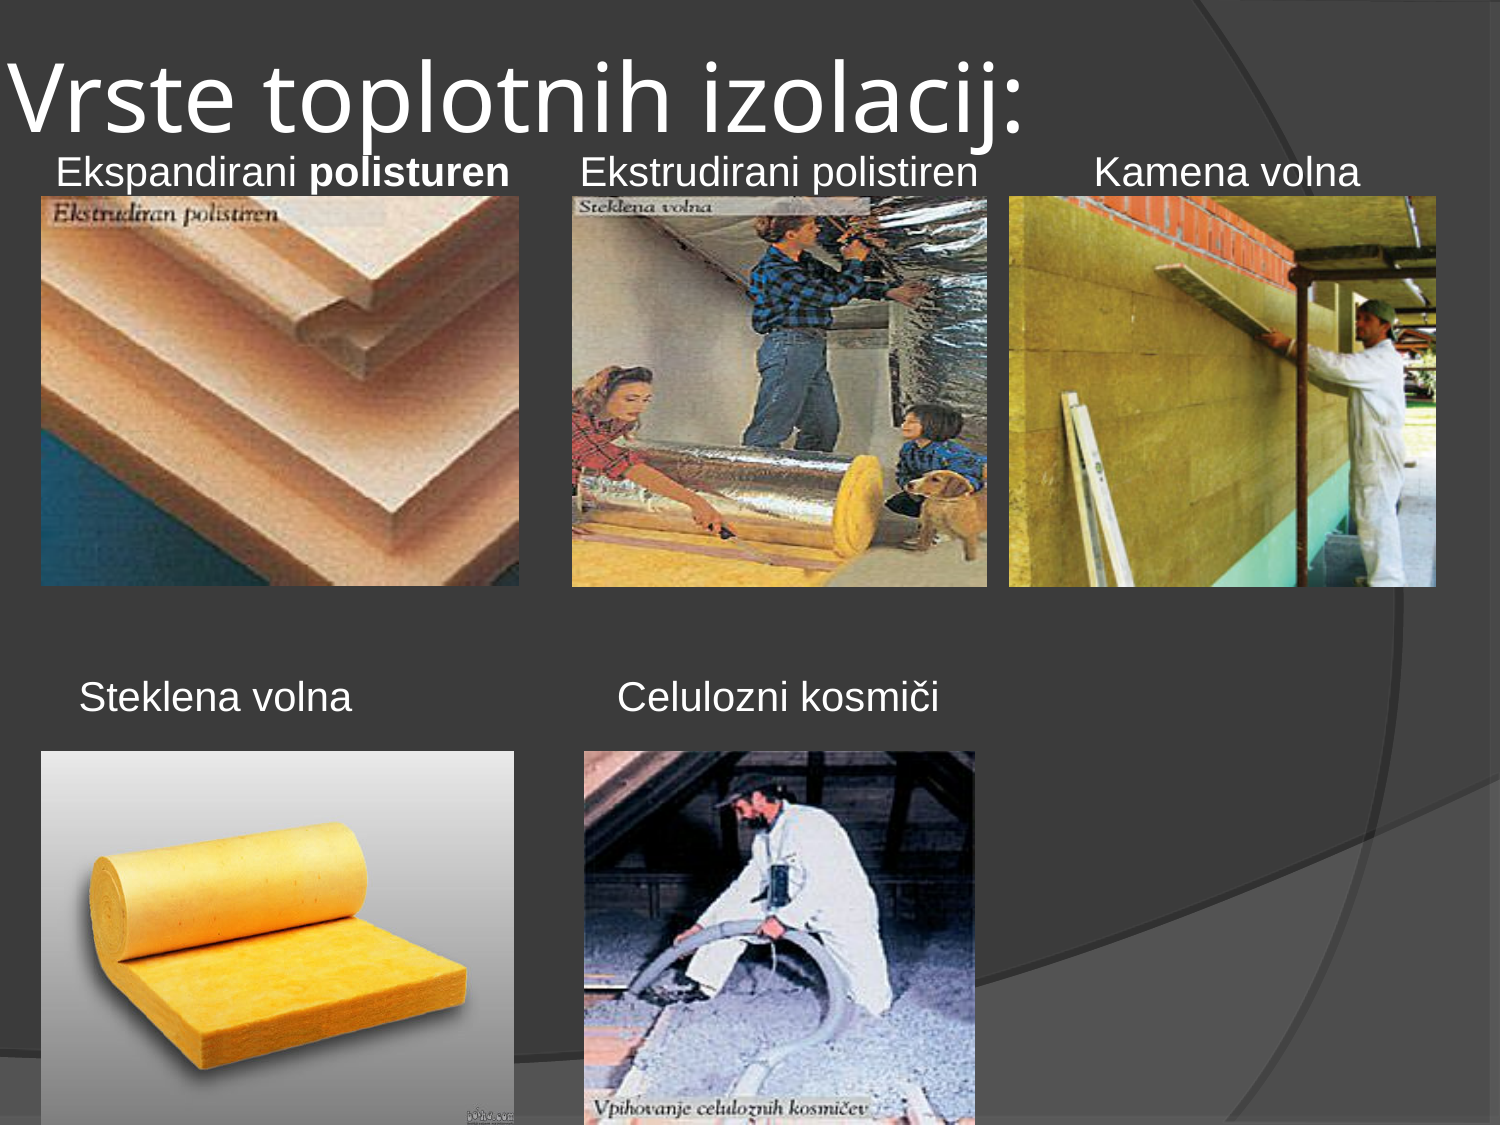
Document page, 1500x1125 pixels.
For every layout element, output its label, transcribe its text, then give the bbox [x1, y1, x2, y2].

list Ekspandirani polisturen Ekstrudirani polistiren Kamena volna Steklena volna Celulozni kosmiči [0, 137, 1500, 1000]
title Vrste toplotnih izolacij: [0, 0, 1225, 137]
picture [572, 196, 987, 587]
picture [41, 751, 514, 1125]
picture [584, 751, 975, 1125]
picture [1009, 196, 1436, 587]
